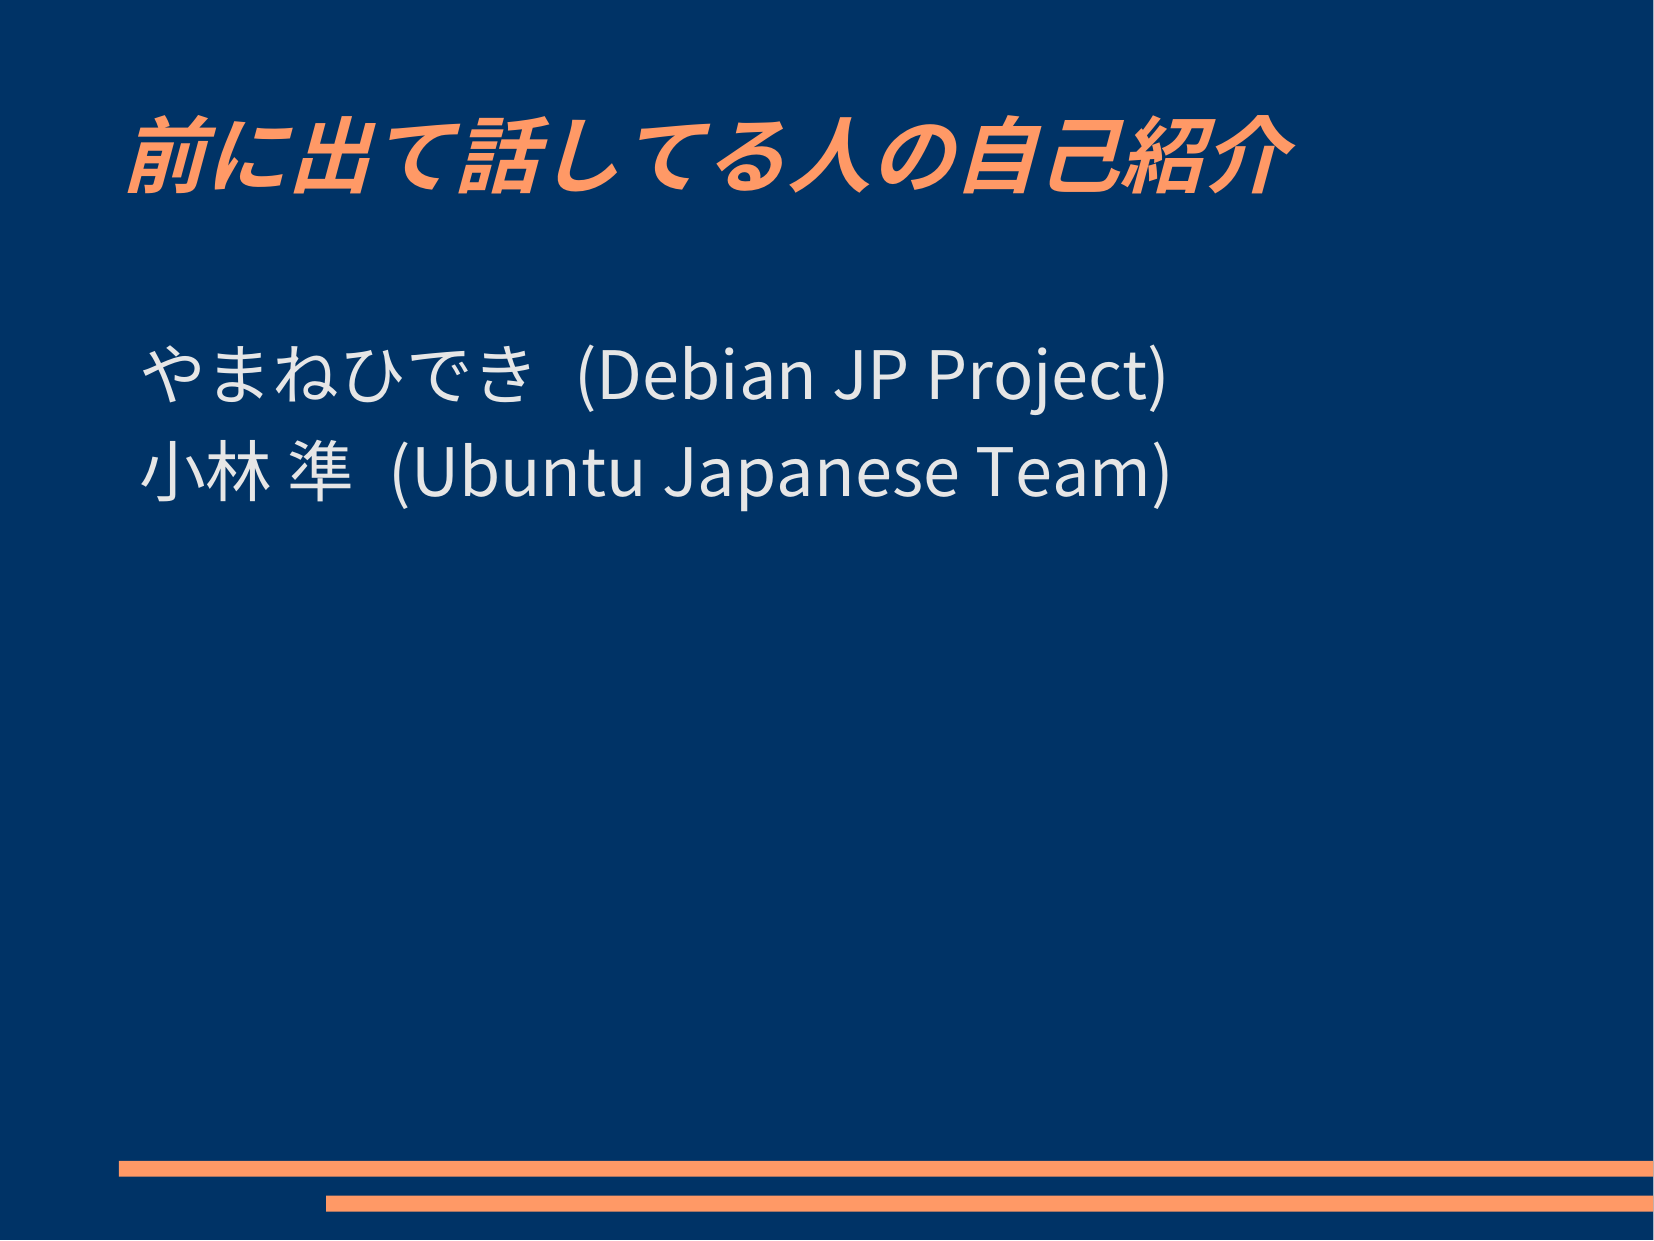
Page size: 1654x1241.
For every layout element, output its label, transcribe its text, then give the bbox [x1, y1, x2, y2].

title 前に出て話してる人の自己紹介 [121, 46, 1534, 254]
list やまねひでき (Debian JP Project) 小林 準 (Ubuntu Japanese Team) [121, 322, 1561, 1132]
